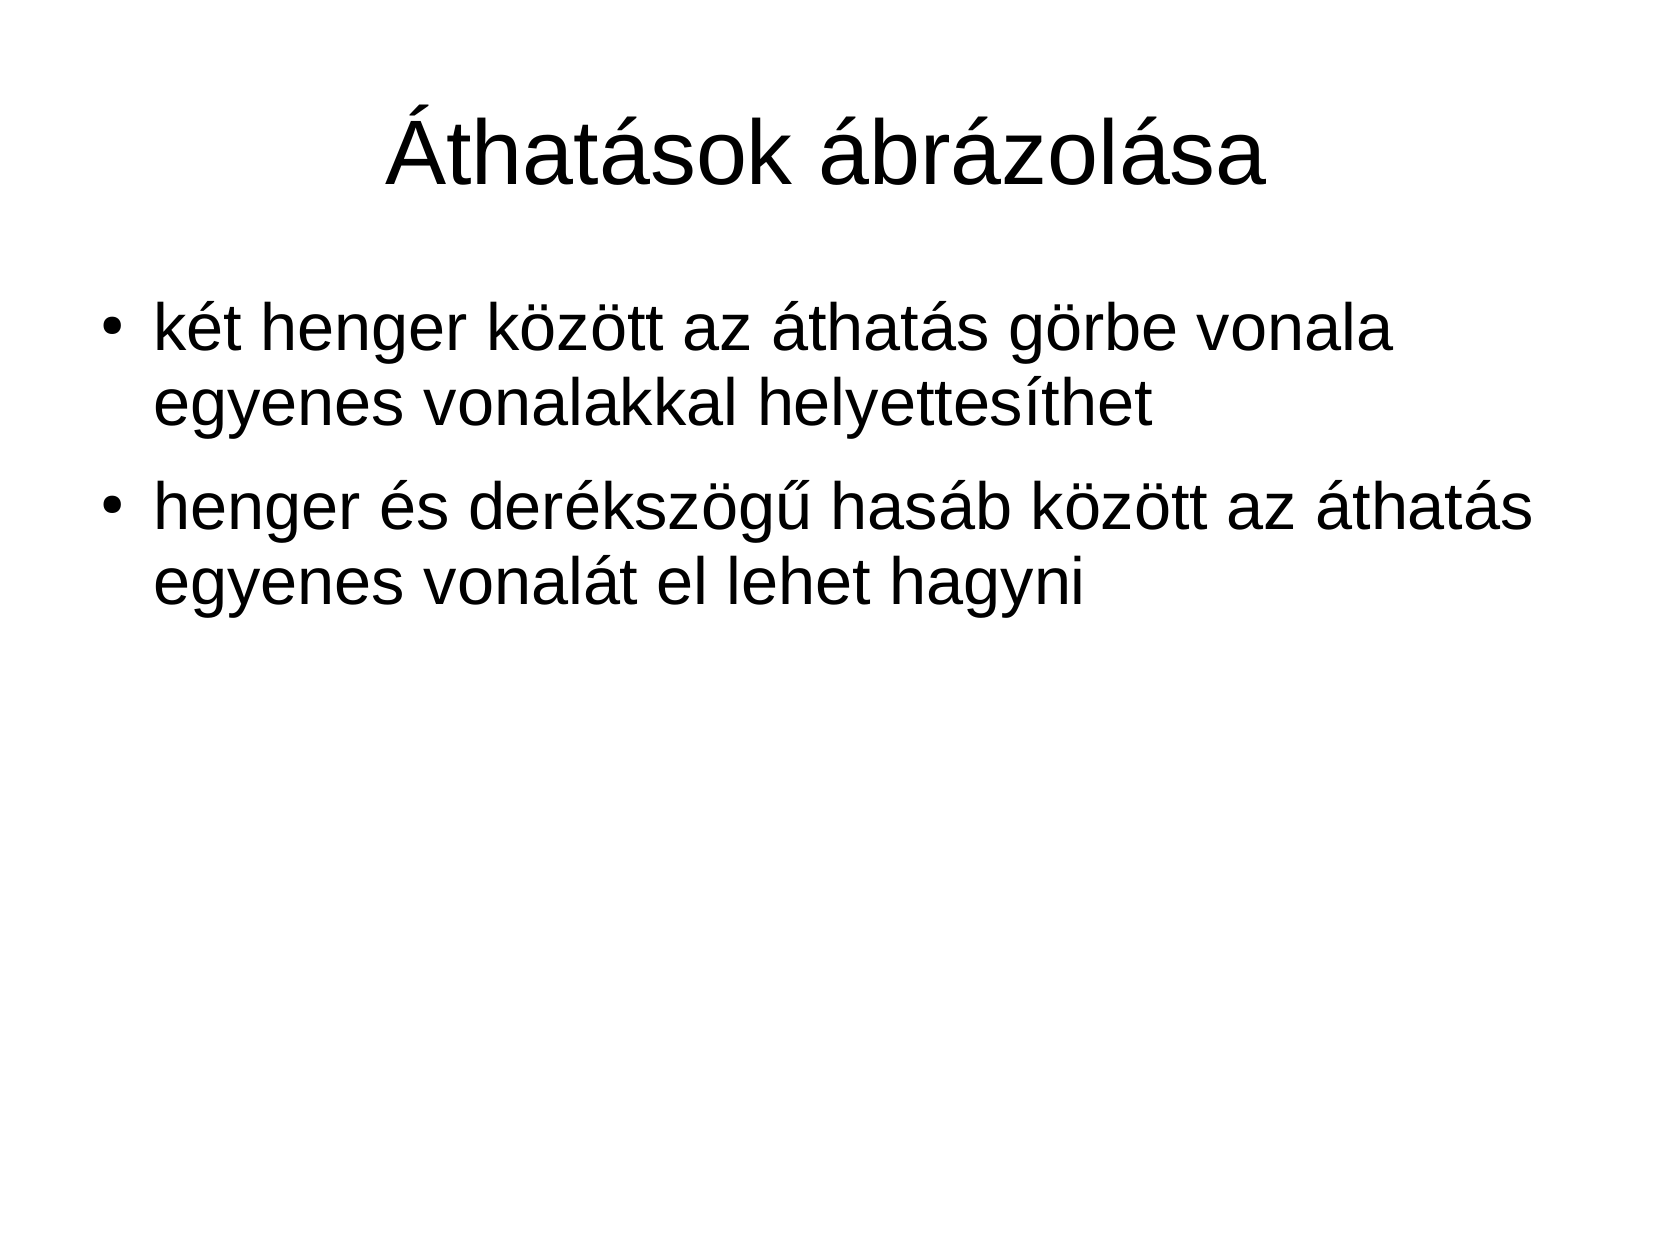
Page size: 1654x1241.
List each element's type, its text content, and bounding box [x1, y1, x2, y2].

list két henger között az áthatás görbe vonala egyenes vonalakkal helyettesíthet henger és derékszögű hasáb között az áthatás egyenes vonalát el lehet hagyni [82, 290, 1571, 1010]
title Áthatások ábrázolása [82, 49, 1571, 257]
